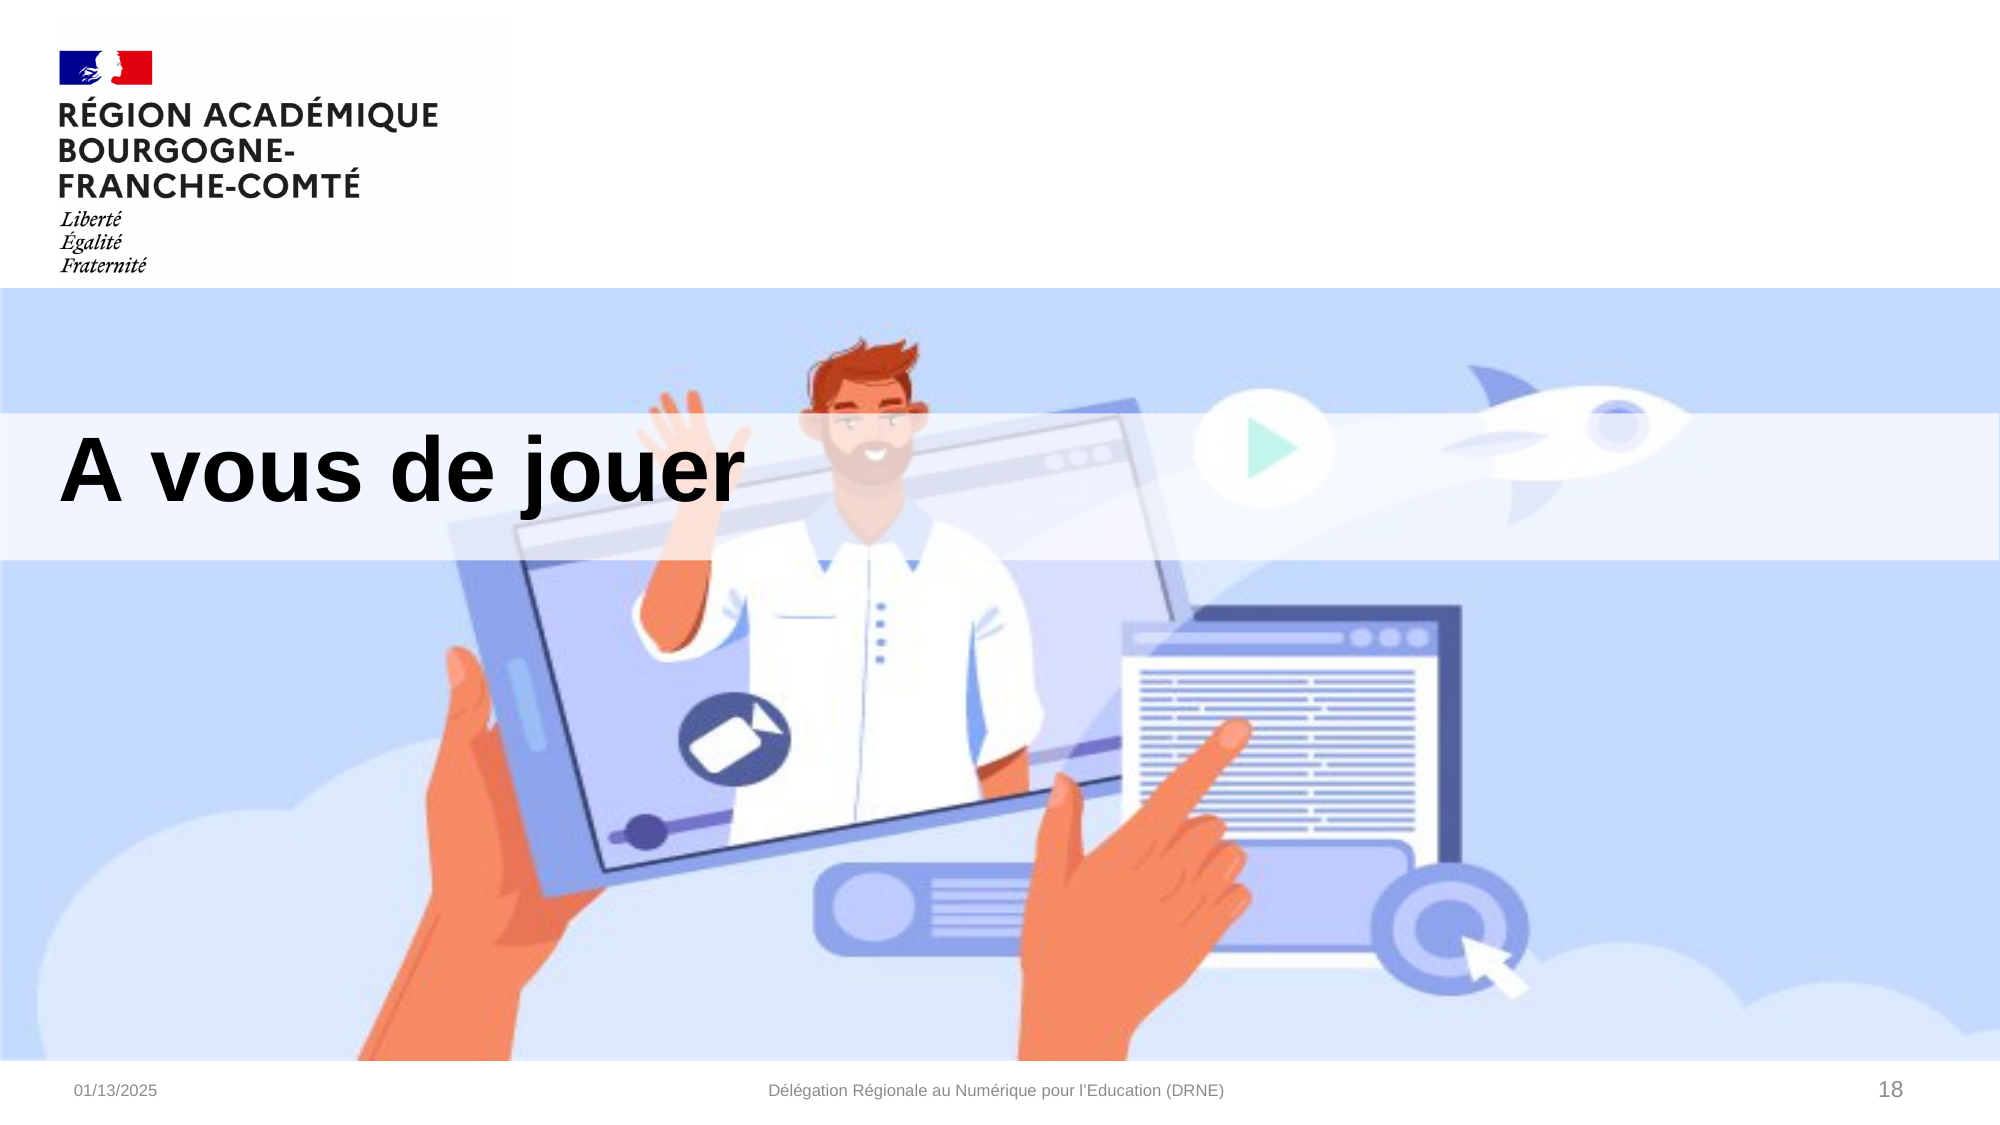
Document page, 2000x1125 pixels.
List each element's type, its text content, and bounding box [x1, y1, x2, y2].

text_box [0, 413, 1999, 560]
text_box 01/13/2025 [74, 1080, 163, 1104]
text_box 18 [1878, 1076, 1905, 1108]
text_box [0, 1061, 2000, 1125]
text_box [0, 0, 2000, 288]
picture [0, 17, 2000, 1061]
text_box A vous de jouer [59, 418, 726, 544]
text_box Délégation Régionale au Numérique pour l’Education (DRNE) [768, 1081, 1246, 1105]
